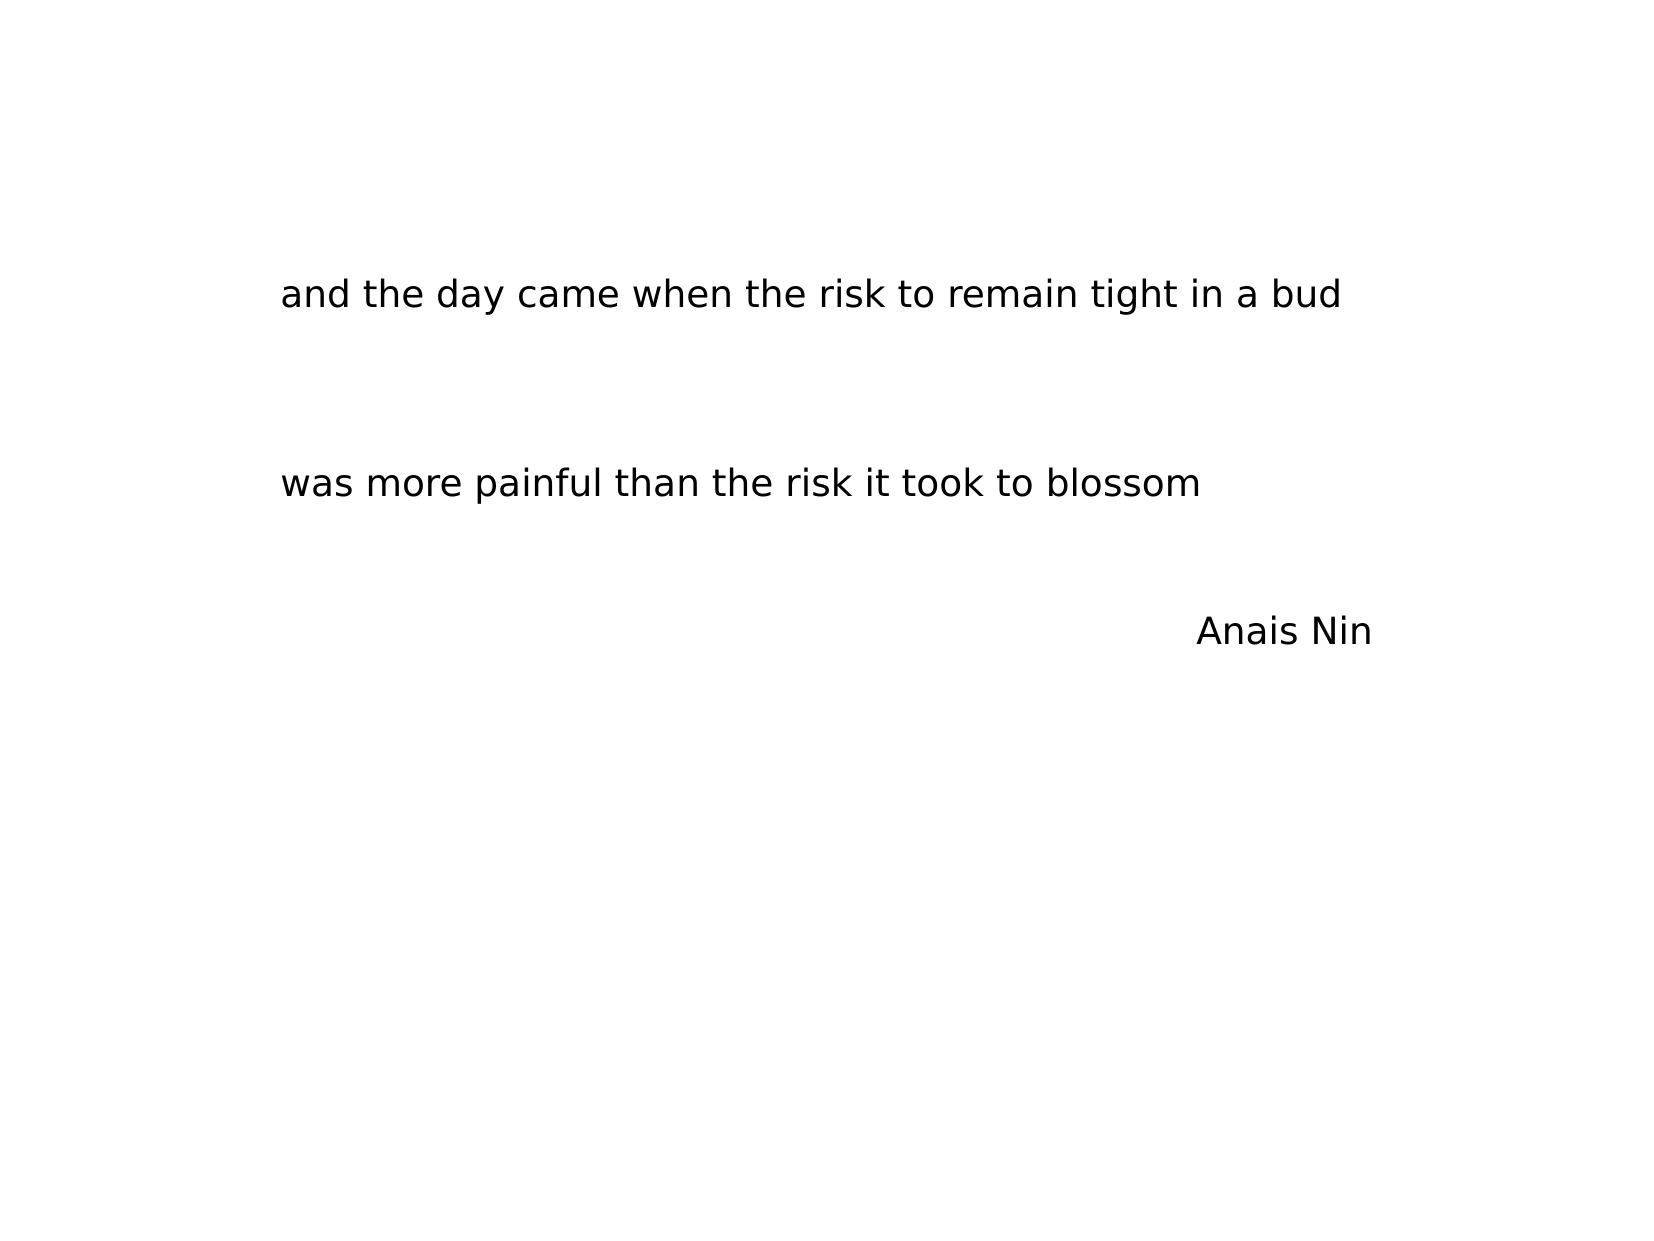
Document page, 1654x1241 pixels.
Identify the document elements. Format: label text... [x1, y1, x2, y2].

text_box was more painful than the risk it took to blossom [265, 454, 1388, 514]
text_box Anais Nin [265, 602, 1388, 661]
text_box and the day came when the risk to remain tight in a bud [265, 265, 1388, 325]
